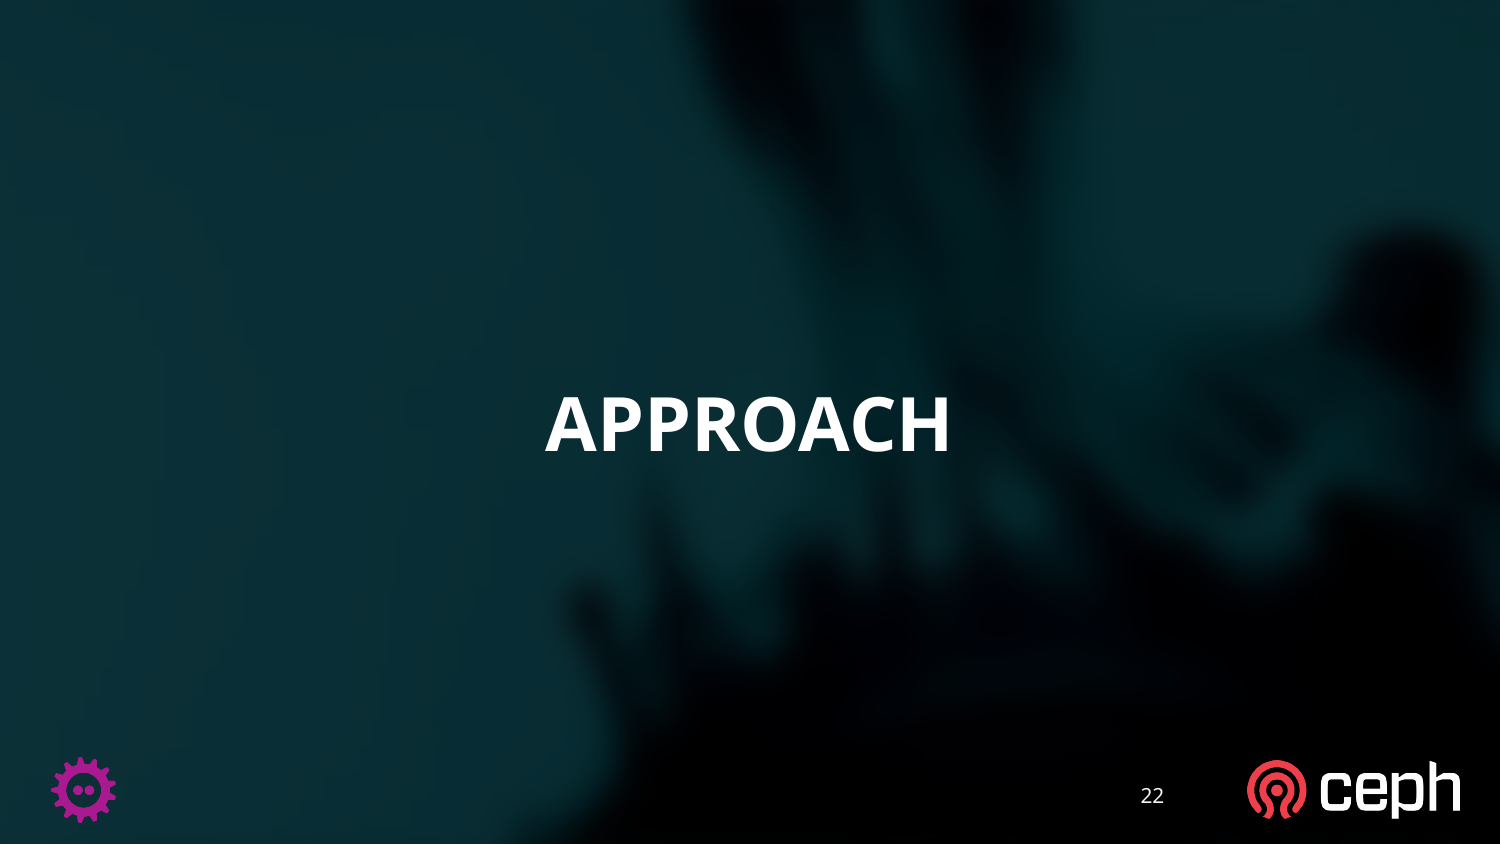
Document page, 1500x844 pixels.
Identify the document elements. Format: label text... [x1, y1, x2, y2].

title APPROACH [51, 352, 1449, 491]
picture [0, 0, 1500, 844]
slide_number <number> [1089, 764, 1179, 829]
